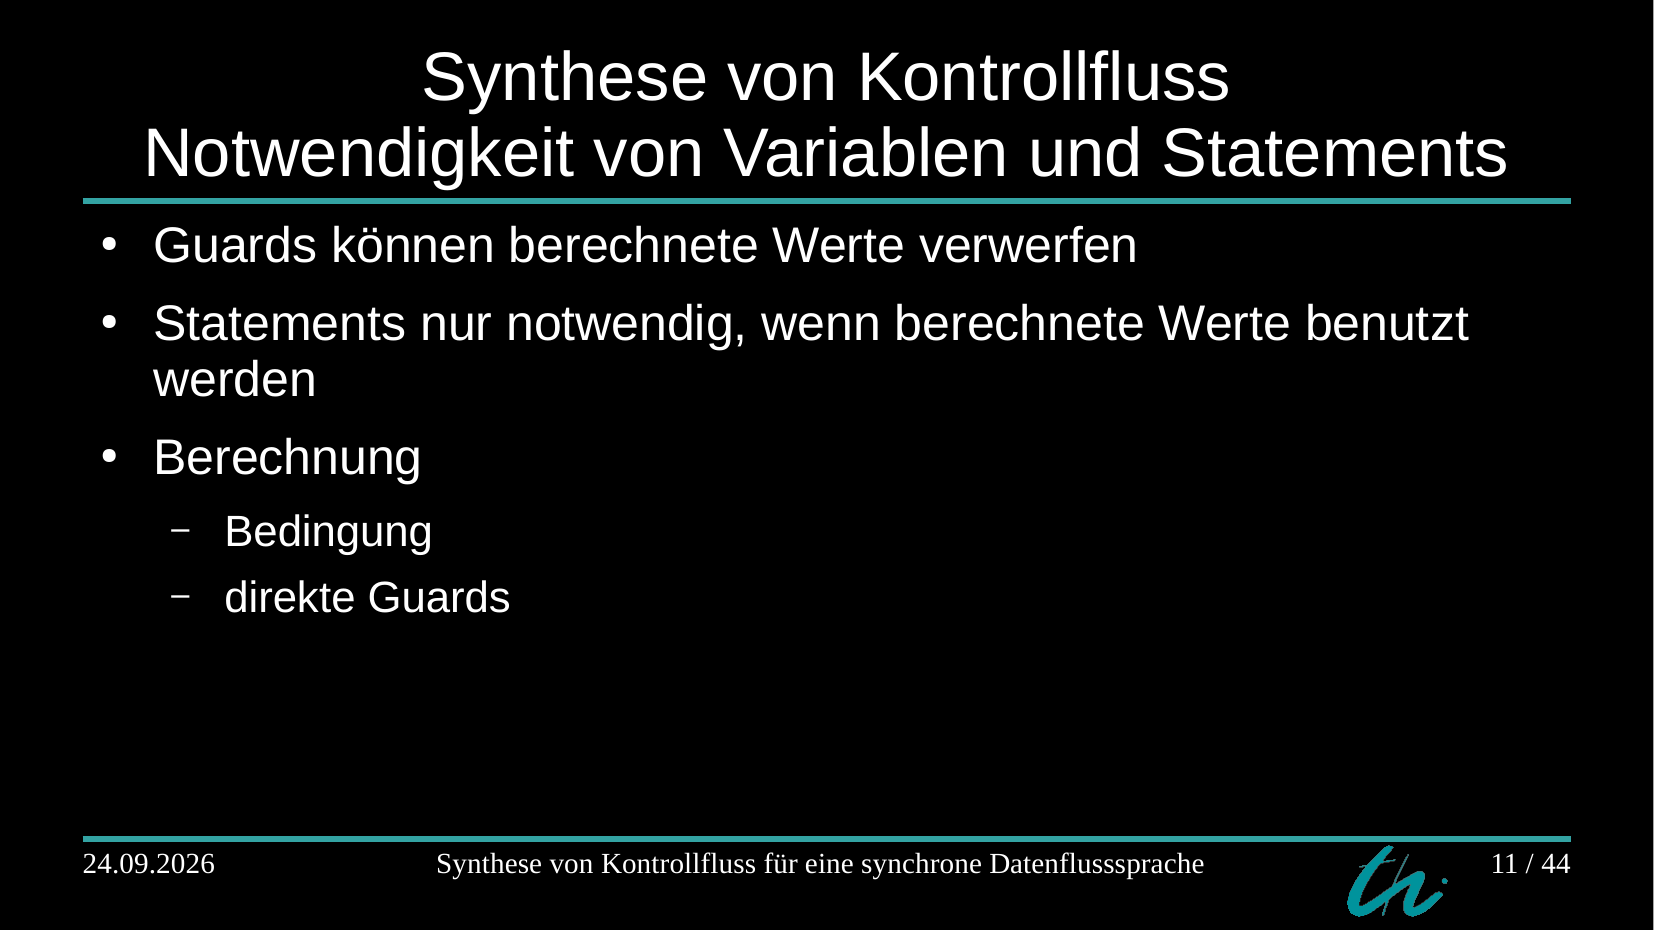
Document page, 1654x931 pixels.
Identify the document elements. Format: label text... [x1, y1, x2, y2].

list Guards können berechnete Werte verwerfen Statements nur notwendig, wenn berechnete Werte benutzt werden Berechnung Bedingung direkte Guards [82, 217, 1571, 815]
title Synthese von Kontrollfluss Notwendigkeit von Variablen und Statements [82, 37, 1571, 193]
picture [1347, 845, 1448, 917]
